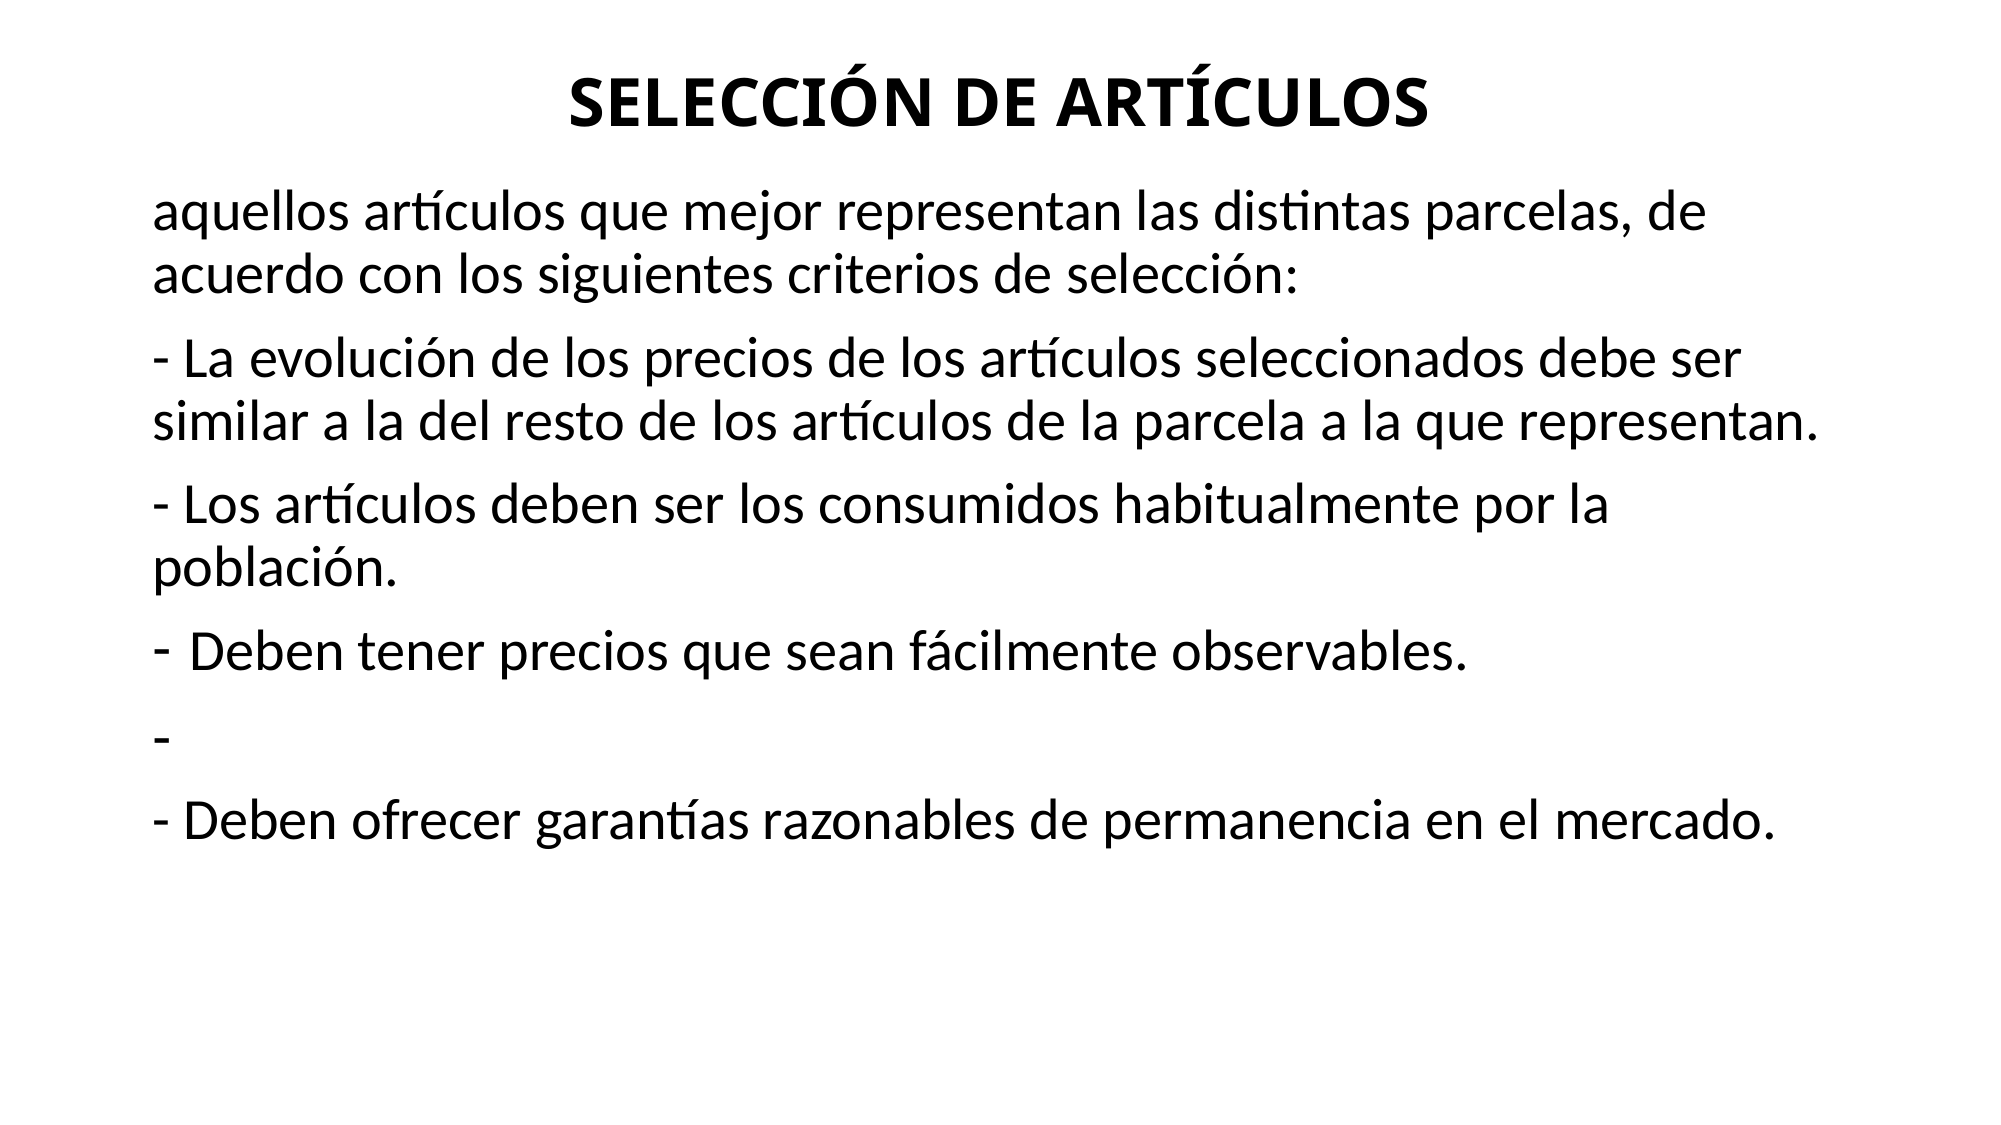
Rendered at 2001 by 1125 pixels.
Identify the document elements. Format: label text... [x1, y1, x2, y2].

list aquellos artículos que mejor representan las distintas parcelas, de acuerdo con los siguientes criterios de selección: - La evolución de los precios de los artículos seleccionados debe ser similar a la del resto de los artículos de la parcela a la que representan. - Los artículos deben ser los consumidos habitualmente por la población. Deben tener precios que sean fácilmente observables. - Deben ofrecer garantías razonables de permanencia en el mercado. [137, 172, 1863, 1082]
title SELECCIÓN DE ARTÍCULOS [137, 59, 1863, 150]
